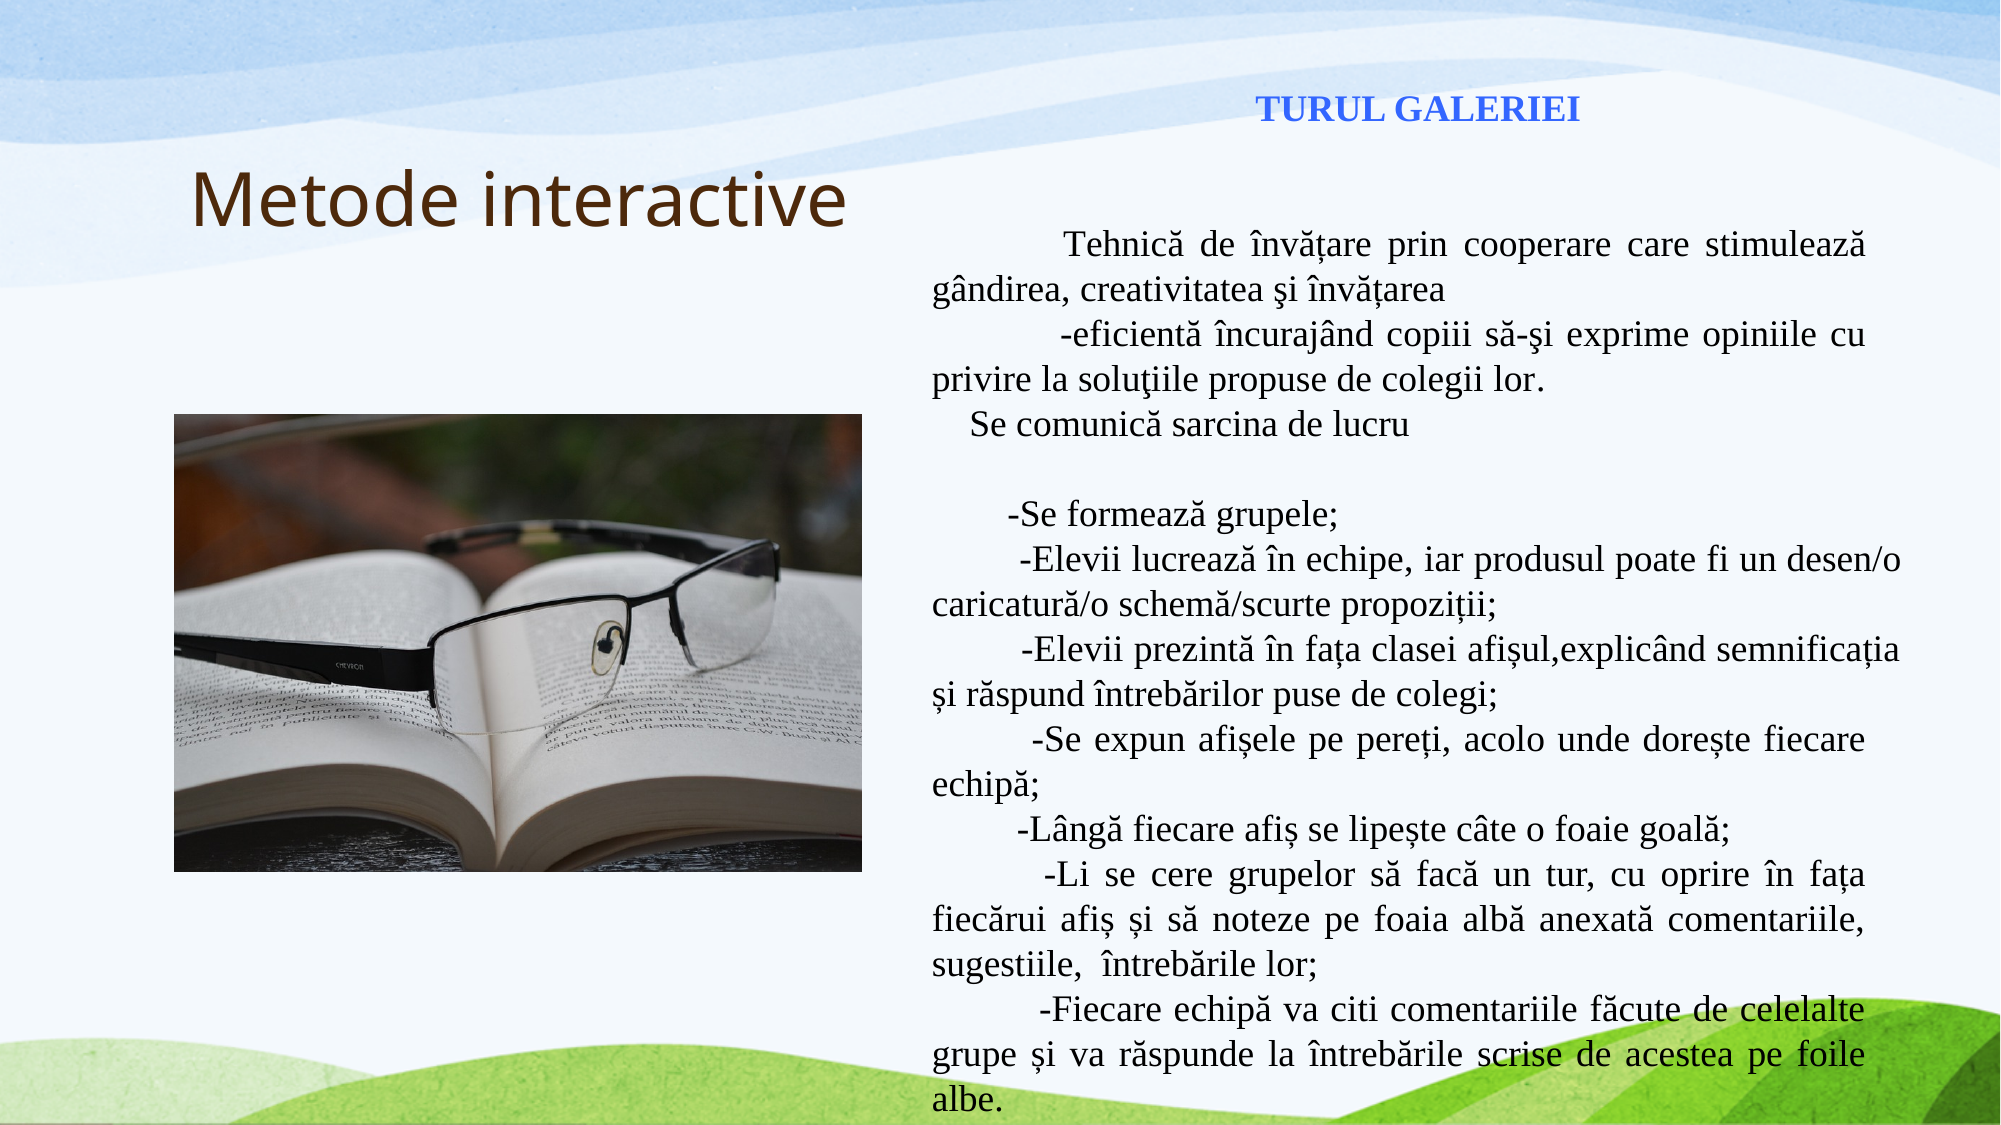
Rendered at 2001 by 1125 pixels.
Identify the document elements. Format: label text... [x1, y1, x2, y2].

picture [0, 0, 2001, 1125]
title Metode interactive [174, 50, 1825, 251]
text_box TURUL GALERIEI Tehnică de învățare prin cooperare care stimulează gândirea, creativitatea şi învățarea -eficientă încurajând copiii să-şi exprime opiniile cu privire la soluţiile propuse de colegii lor. Se comunică sarcina de lucru -Se formează grupele; -Elevii lucrează în echipe, iar produsul poate fi un desen/o caricatură/o schemă/scurte propoziții; -Elevii prezintă în fața clasei afișul,explicând semnificația și răspund întrebărilor puse de colegi; -Se expun afișele pe pereți, acolo unde dorește fiecare echipă; -Lângă fiecare afiș se lipește câte o foaie goală; -Li se cere grupelor să facă un tur, cu oprire în fața fiecărui afiș și să noteze pe foaia albă anexată comentariile, sugestiile, întrebările lor; -Fiecare echipă va citi comentariile făcute de celelalte grupe și va răspunde la întrebările scrise de acestea pe foile albe. [917, 77, 1917, 1125]
